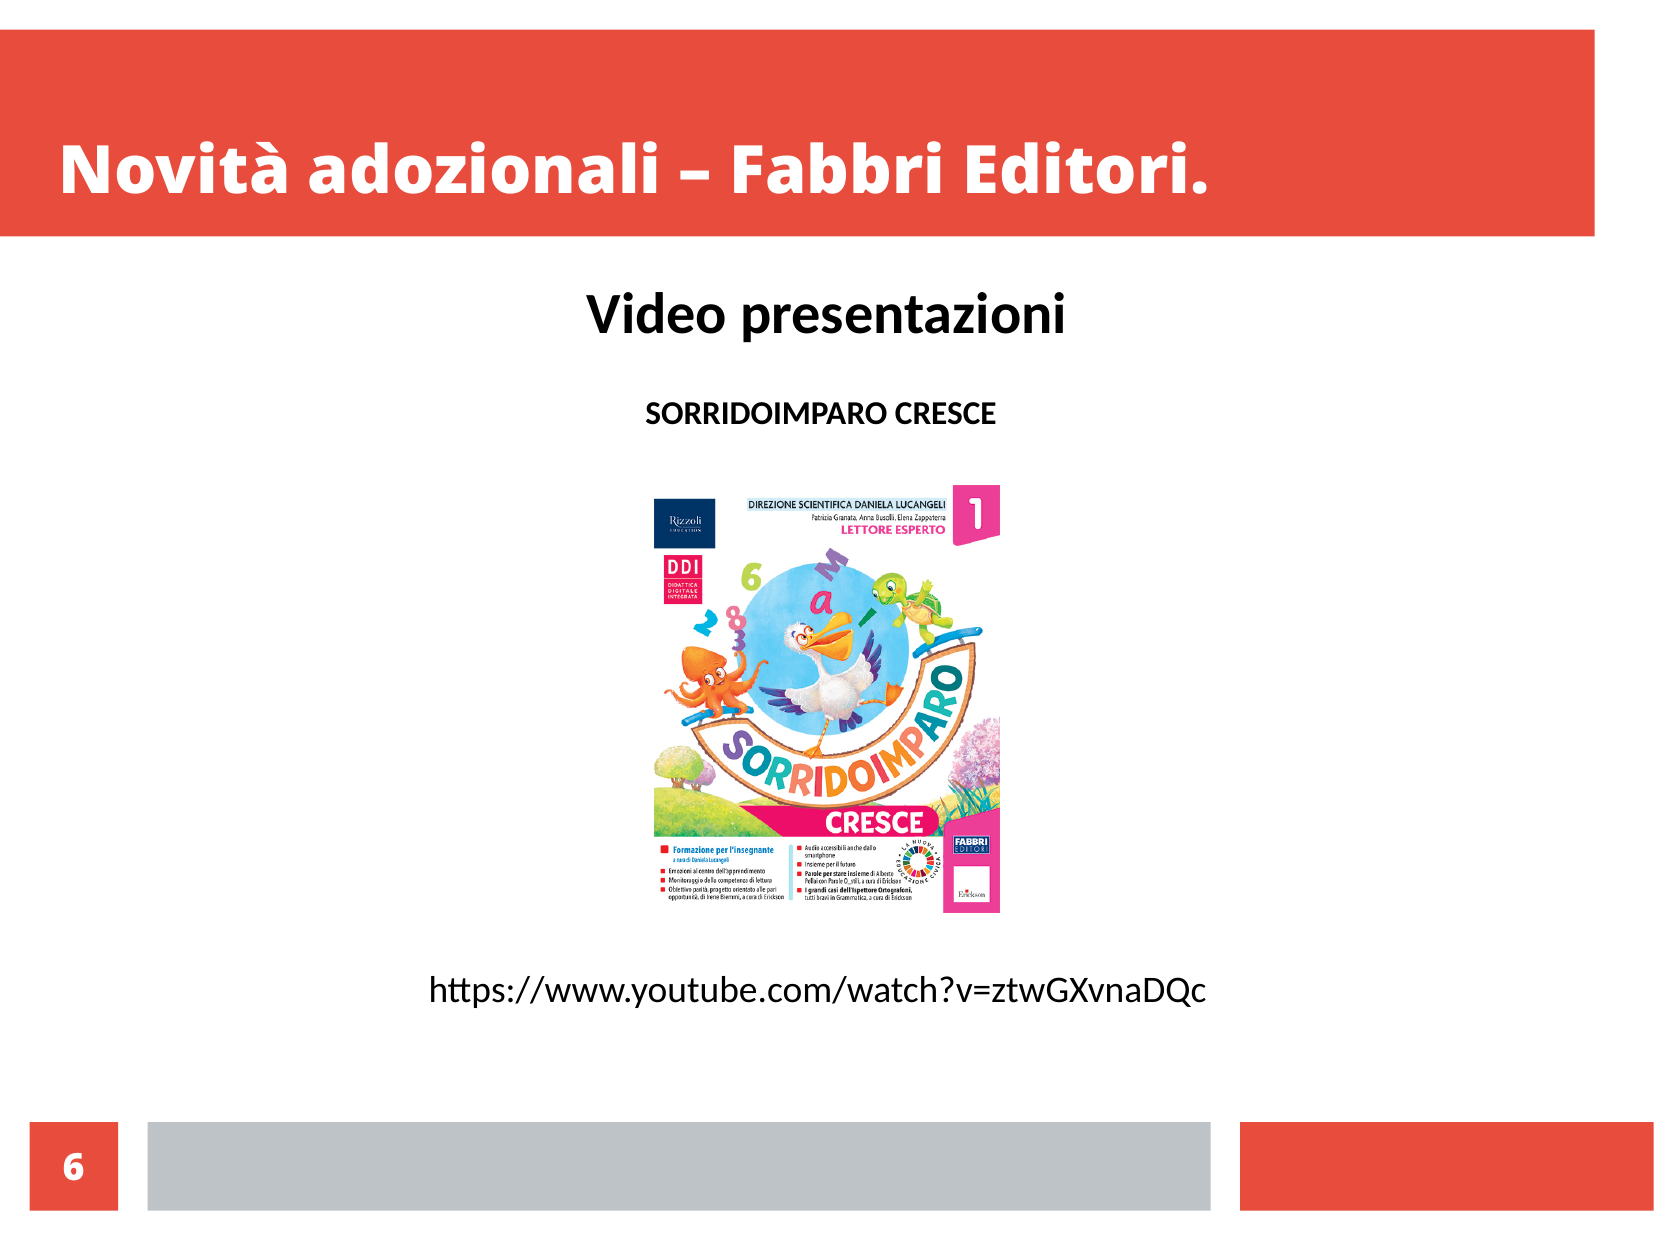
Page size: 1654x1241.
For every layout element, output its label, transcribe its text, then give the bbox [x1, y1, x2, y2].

text_box SORRIDOIMPARO CRESCE [612, 383, 1030, 440]
text_box <numero> [29, 1122, 119, 1211]
title Novità adozionali – Fabbri Editori. [59, 59, 1595, 207]
picture [654, 485, 1000, 913]
text_box https://www.youtube.com/watch?v=ztwGXvnaDQc [413, 957, 1230, 1019]
text_box Video presentazioni [118, 282, 1536, 586]
